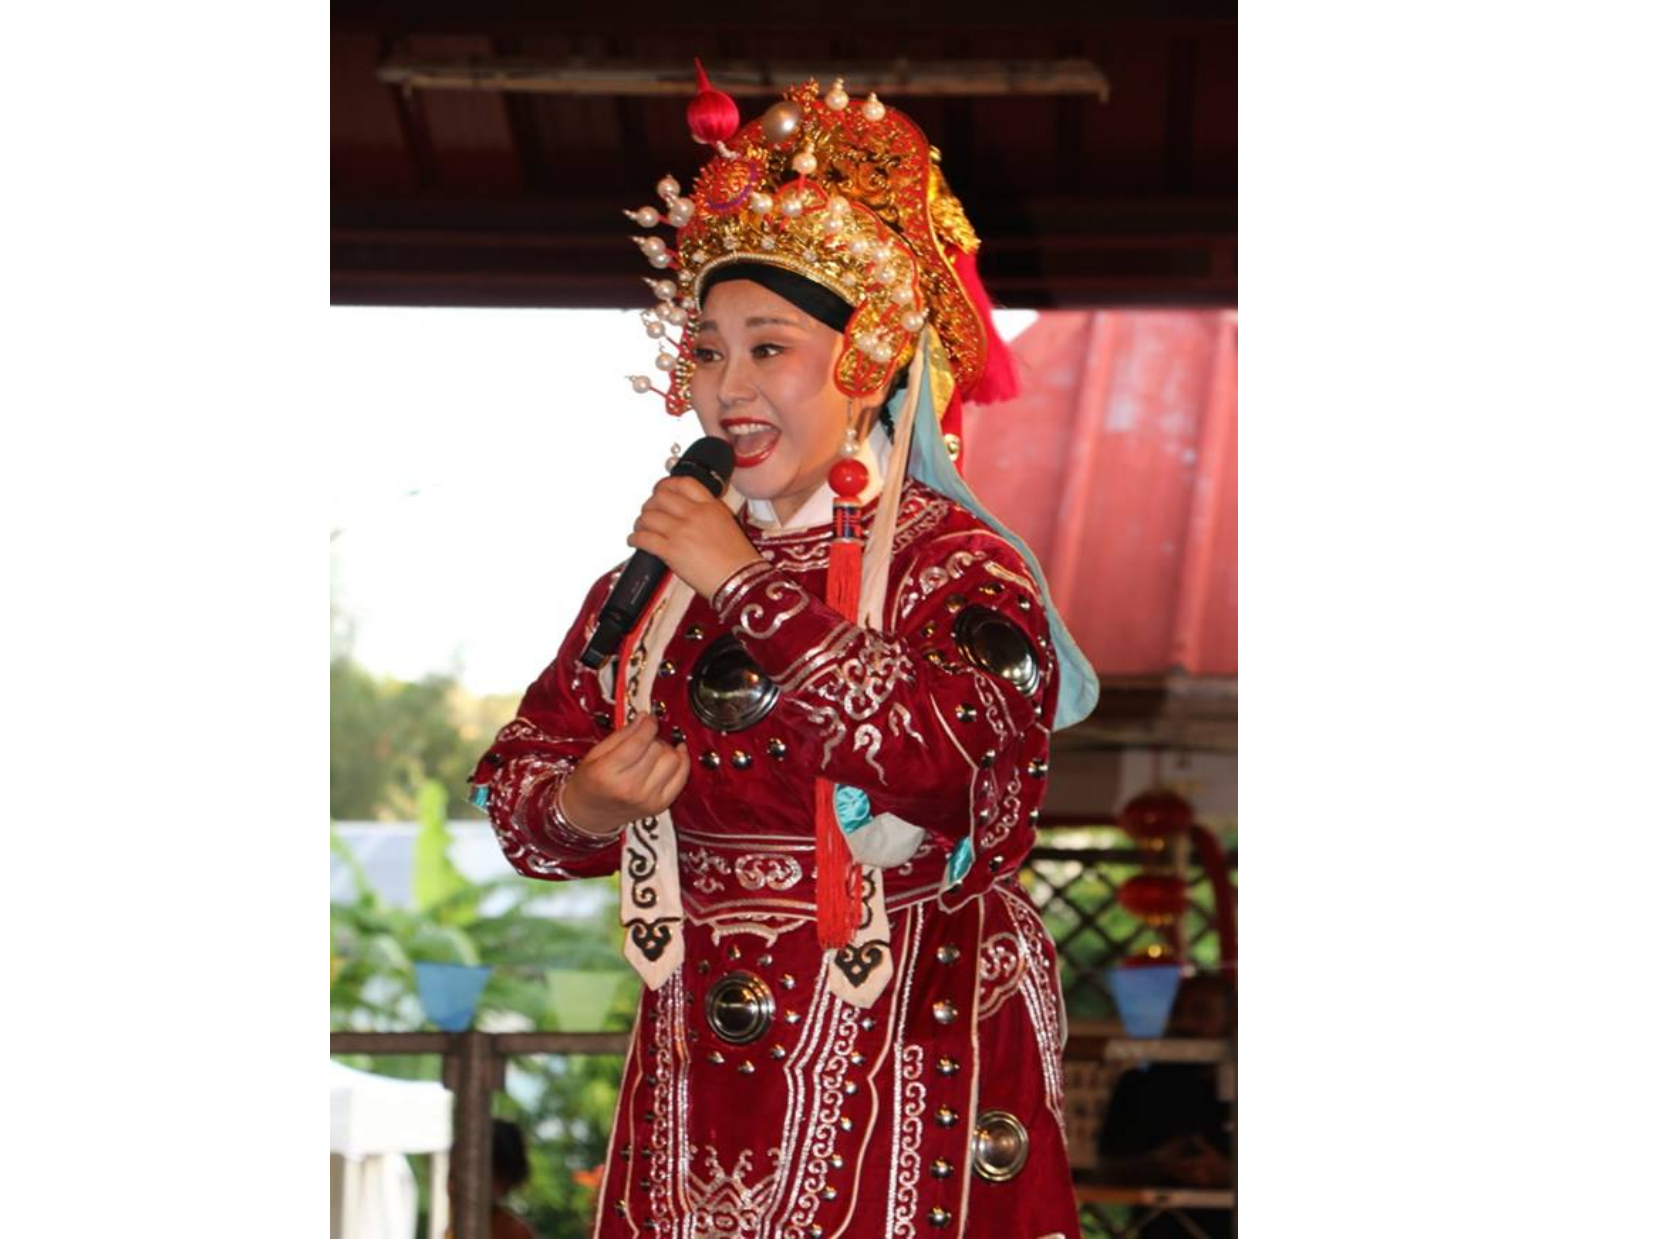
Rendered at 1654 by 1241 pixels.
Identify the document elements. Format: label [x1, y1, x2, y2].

picture [330, 0, 1238, 1239]
